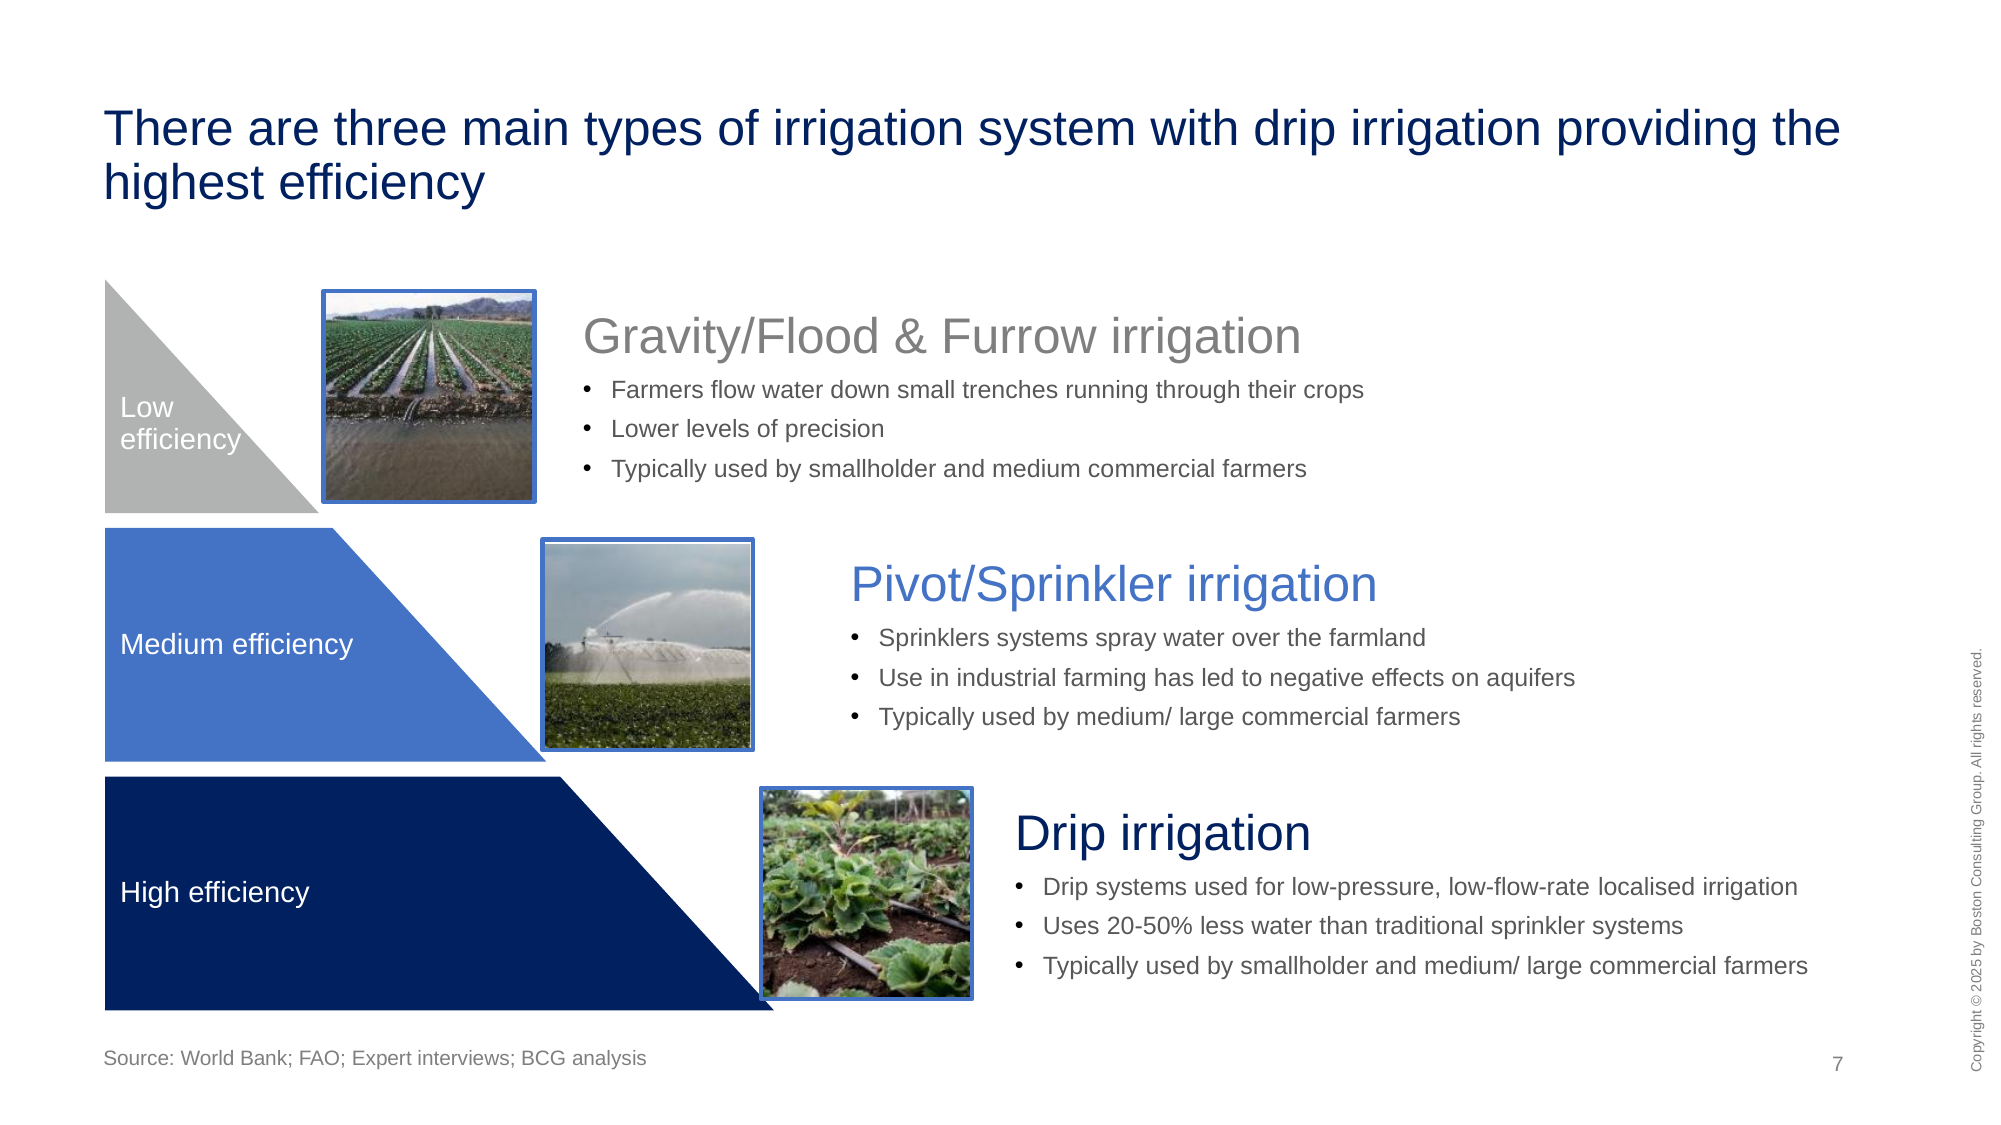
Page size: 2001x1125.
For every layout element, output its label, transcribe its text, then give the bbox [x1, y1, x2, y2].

picture [544, 542, 751, 748]
text_box Pivot/Sprinkler irrigation Sprinklers systems spray water over the farmland Use in industrial farming has led to negative effects on aquifers Typically used by medium/ large commercial farmers [850, 546, 1805, 743]
text_box High efficiency [105, 776, 774, 1011]
text_box Medium efficiency [105, 527, 547, 762]
title There are three main types of irrigation system with drip irrigation providing the highest efficiency [103, 102, 1897, 212]
picture [325, 293, 533, 500]
text_box Drip irrigation Drip systems used for low-pressure, low-flow-rate localised irrigation Uses 20-50% less water than traditional sprinkler systems Typically used by smallholder and medium/ large commercial farmers [1014, 795, 1969, 992]
text_box Low efficiency [105, 279, 320, 514]
picture [763, 790, 970, 997]
text_box Source: World Bank; FAO; Expert interviews; BCG analysis [103, 1047, 1585, 1070]
text_box Gravity/Flood & Furrow irrigation Farmers flow water down small trenches running through their crops Lower levels of precision Typically used by smallholder and medium commercial farmers [582, 298, 1640, 495]
